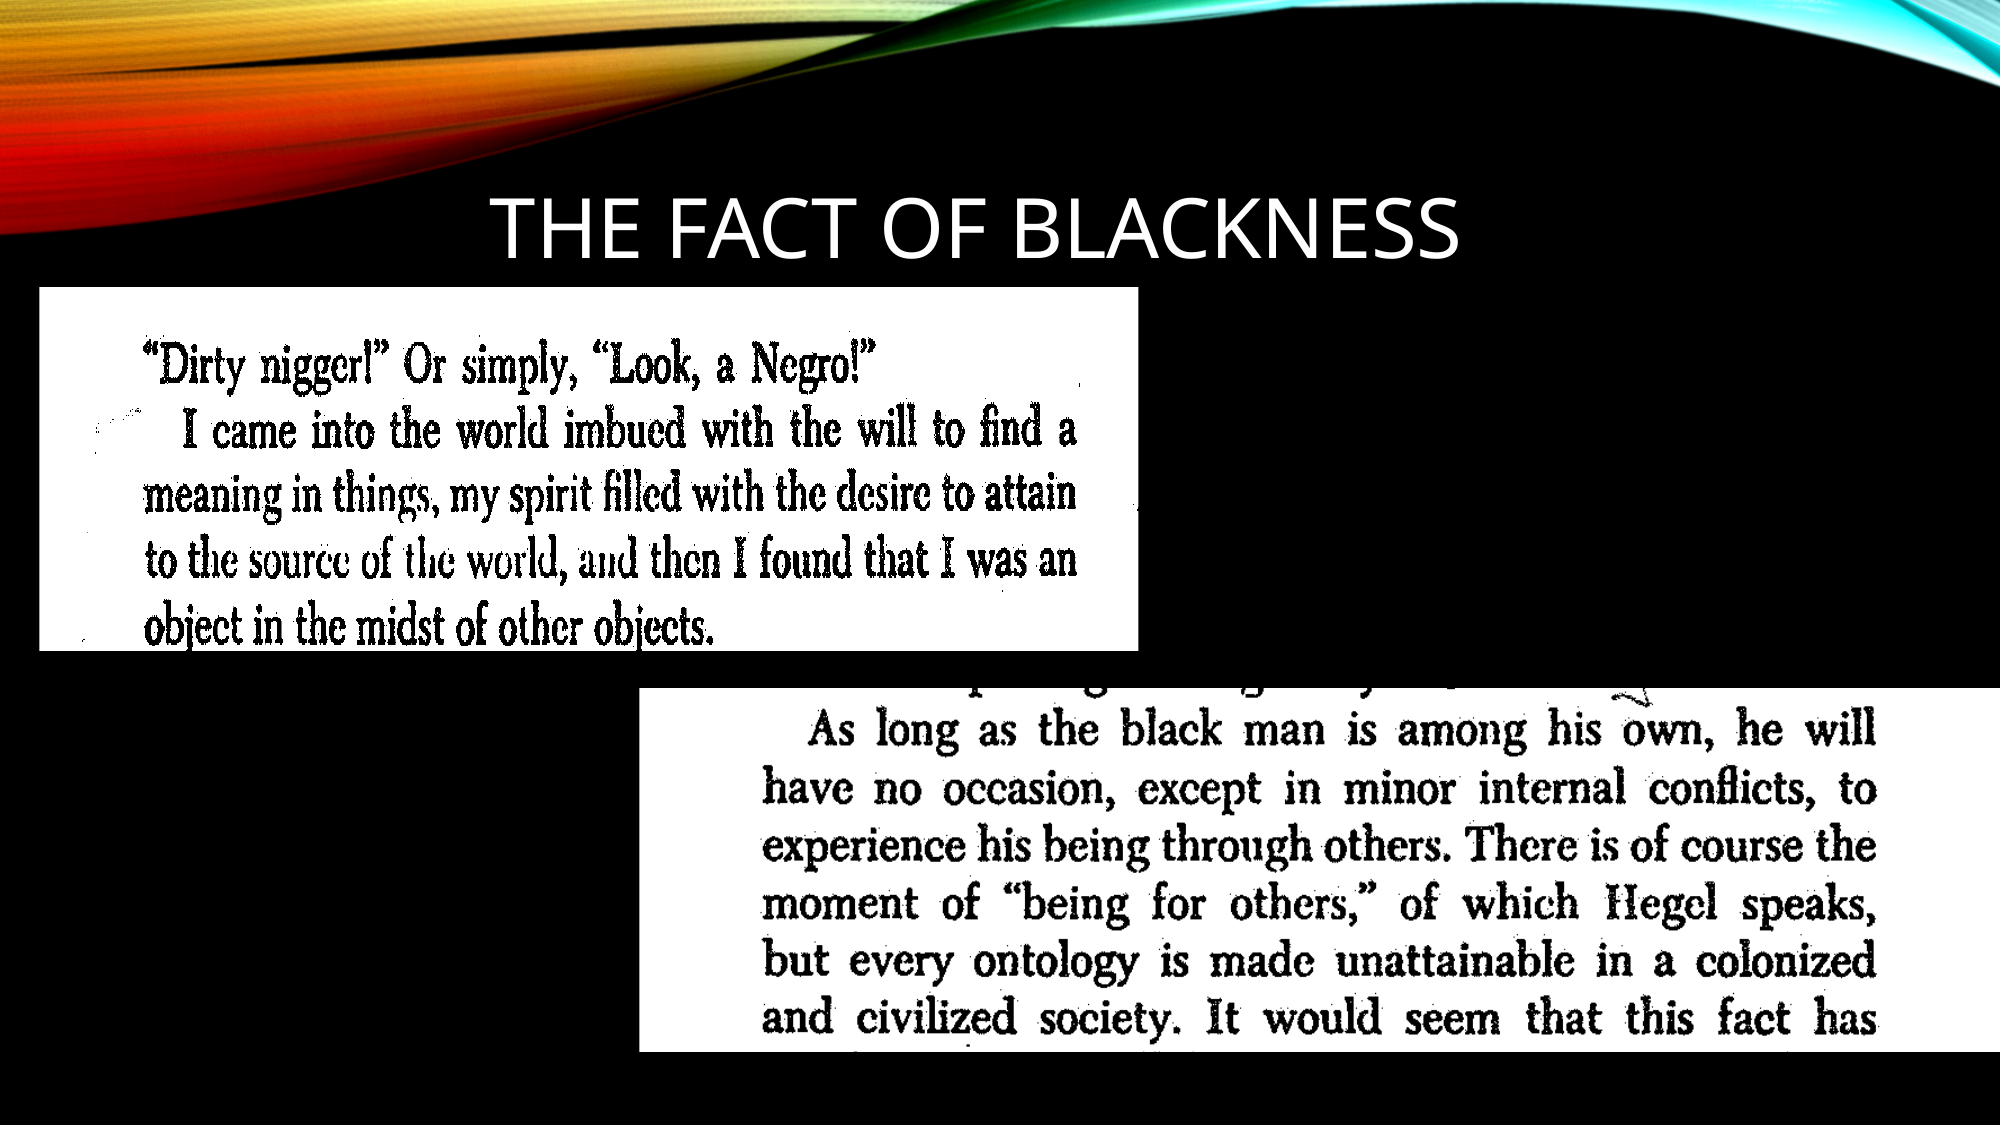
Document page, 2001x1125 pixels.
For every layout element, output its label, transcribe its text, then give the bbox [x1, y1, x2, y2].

title The fact of blackness [474, 125, 1888, 338]
picture [639, 688, 2000, 1052]
picture [39, 287, 1139, 651]
